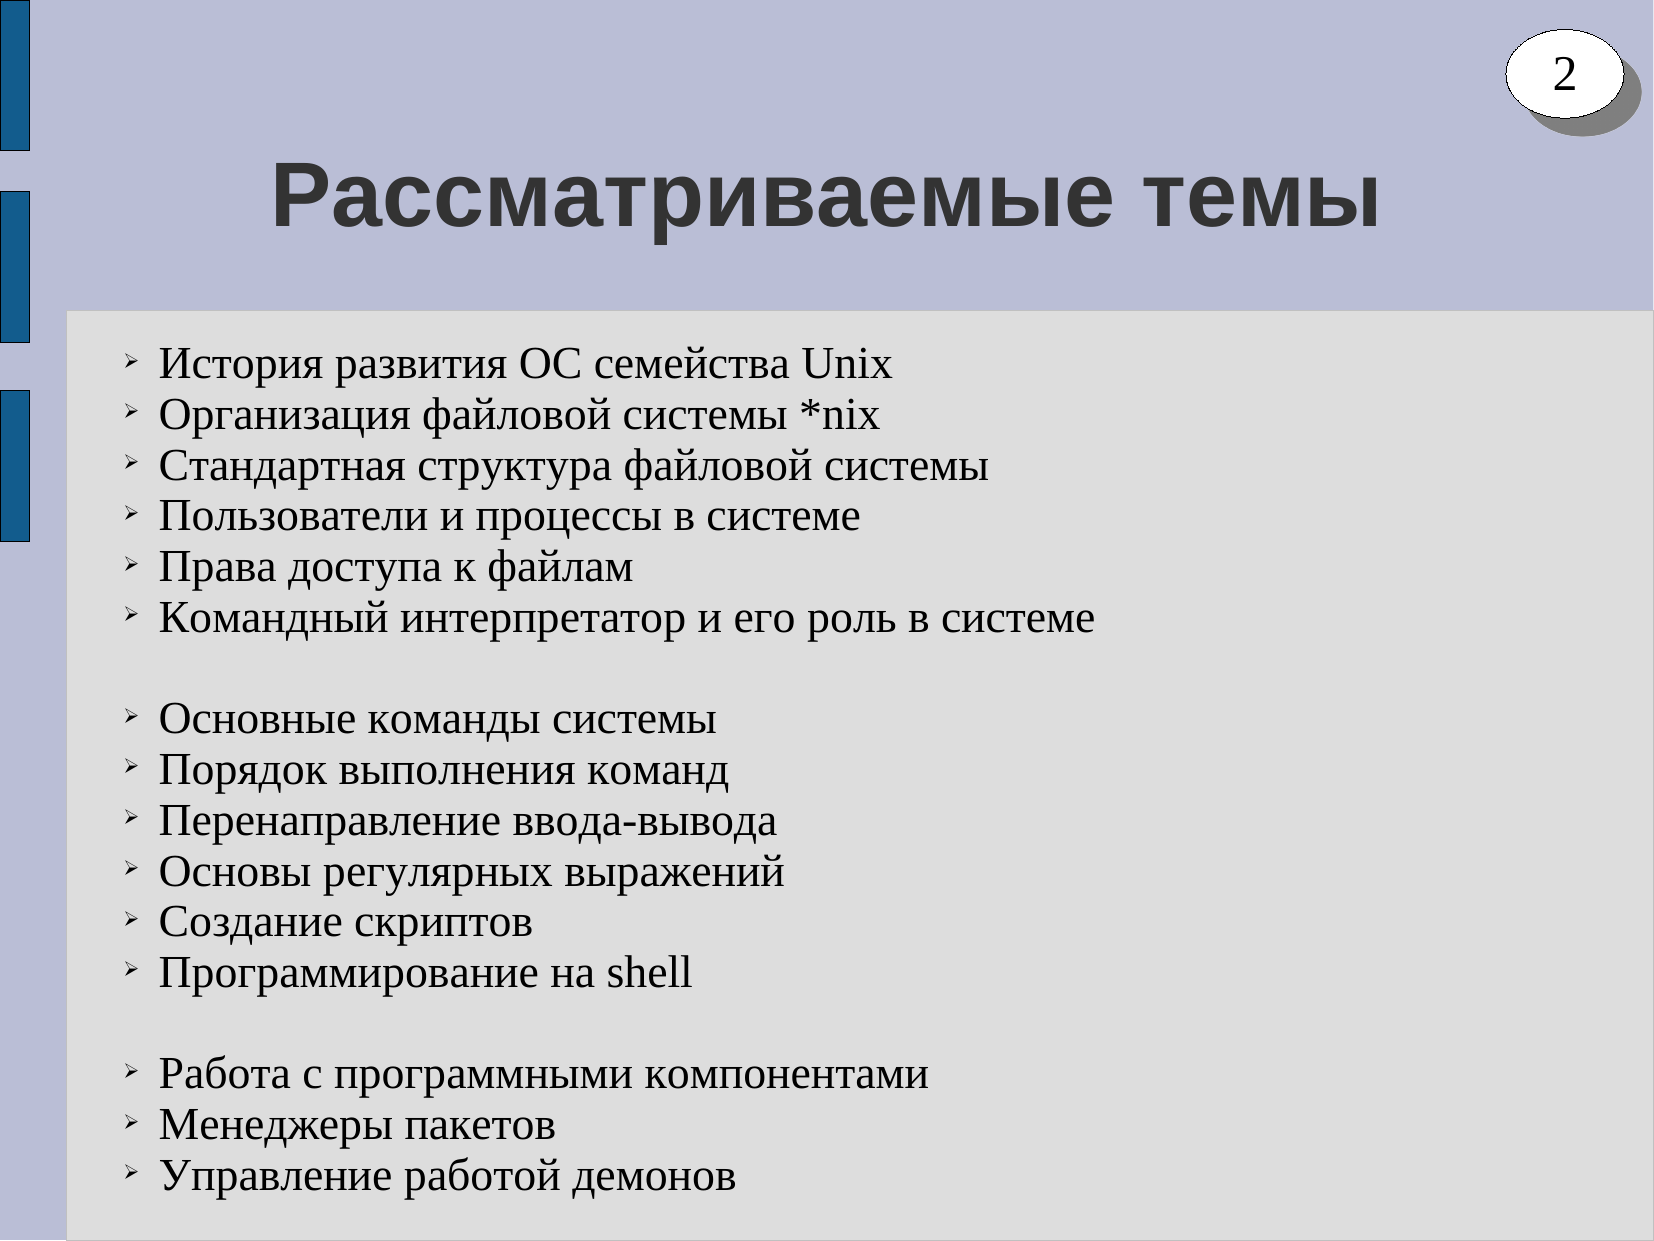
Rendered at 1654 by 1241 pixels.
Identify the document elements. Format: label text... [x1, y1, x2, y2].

text_box 2 [1505, 29, 1625, 119]
title Рассматриваемые темы [121, 91, 1534, 299]
subtitle История развития ОС семейства Unix Организация файловой системы *nix Стандартная структура файловой системы Пользователи и процессы в системе Права доступа к файлам Командный интерпретатор и его роль в системе Основные команды системы Порядок выполнения команд Перенаправление ввода-вывода Основы регулярных выражений Создание скриптов Программирование на shell Работа с программными компонентами Менеджеры пакетов Управление работой демонов [123, 324, 1536, 1214]
